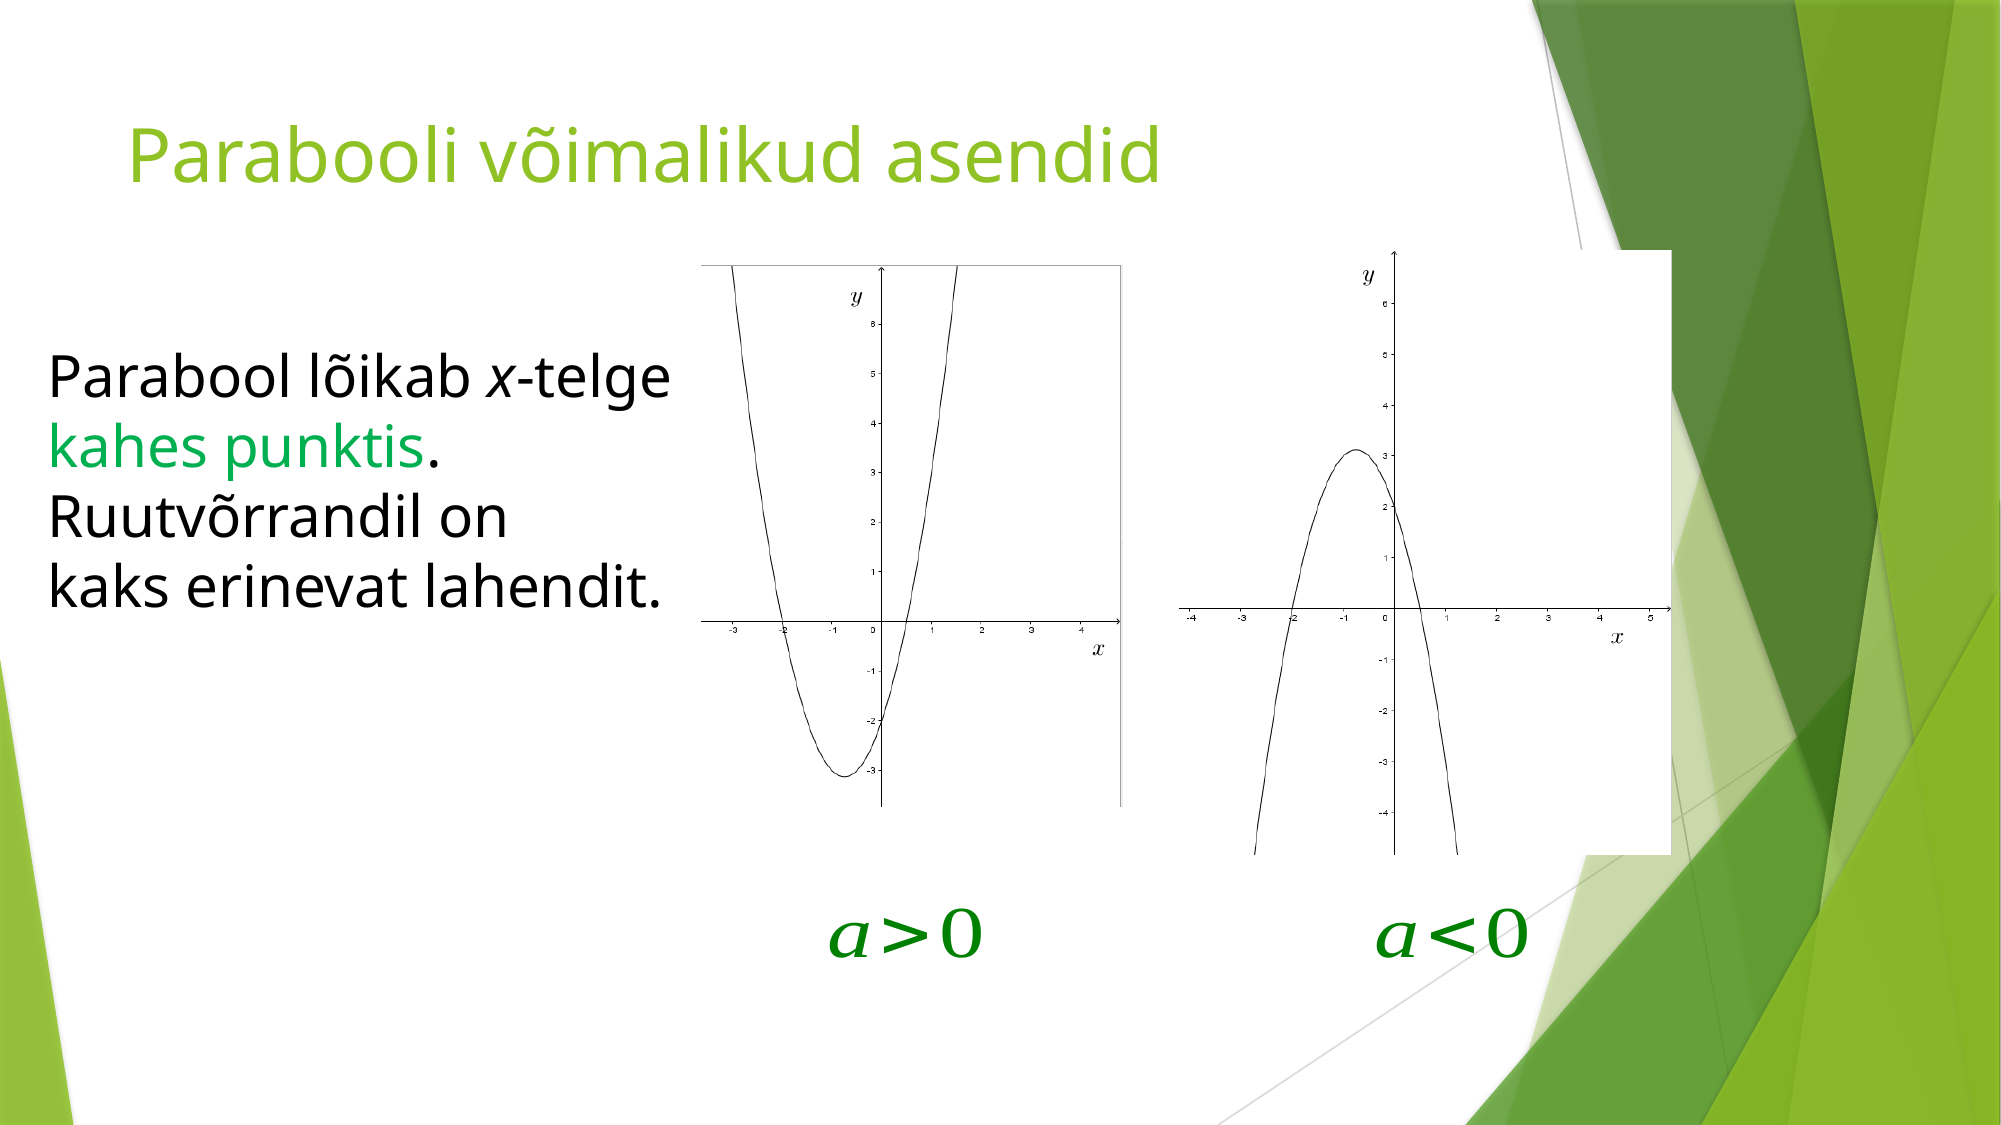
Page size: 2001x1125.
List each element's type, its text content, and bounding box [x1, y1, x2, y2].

title Parabooli võimalikud asendid [111, 99, 1522, 317]
chart [1362, 892, 1541, 974]
text_box Parabool lõikab x-telge kahes punktis. Ruutvõrrandil on kaks erinevat lahendit. [32, 332, 701, 627]
picture [701, 265, 1123, 807]
chart [816, 892, 995, 974]
picture [1179, 250, 1672, 855]
